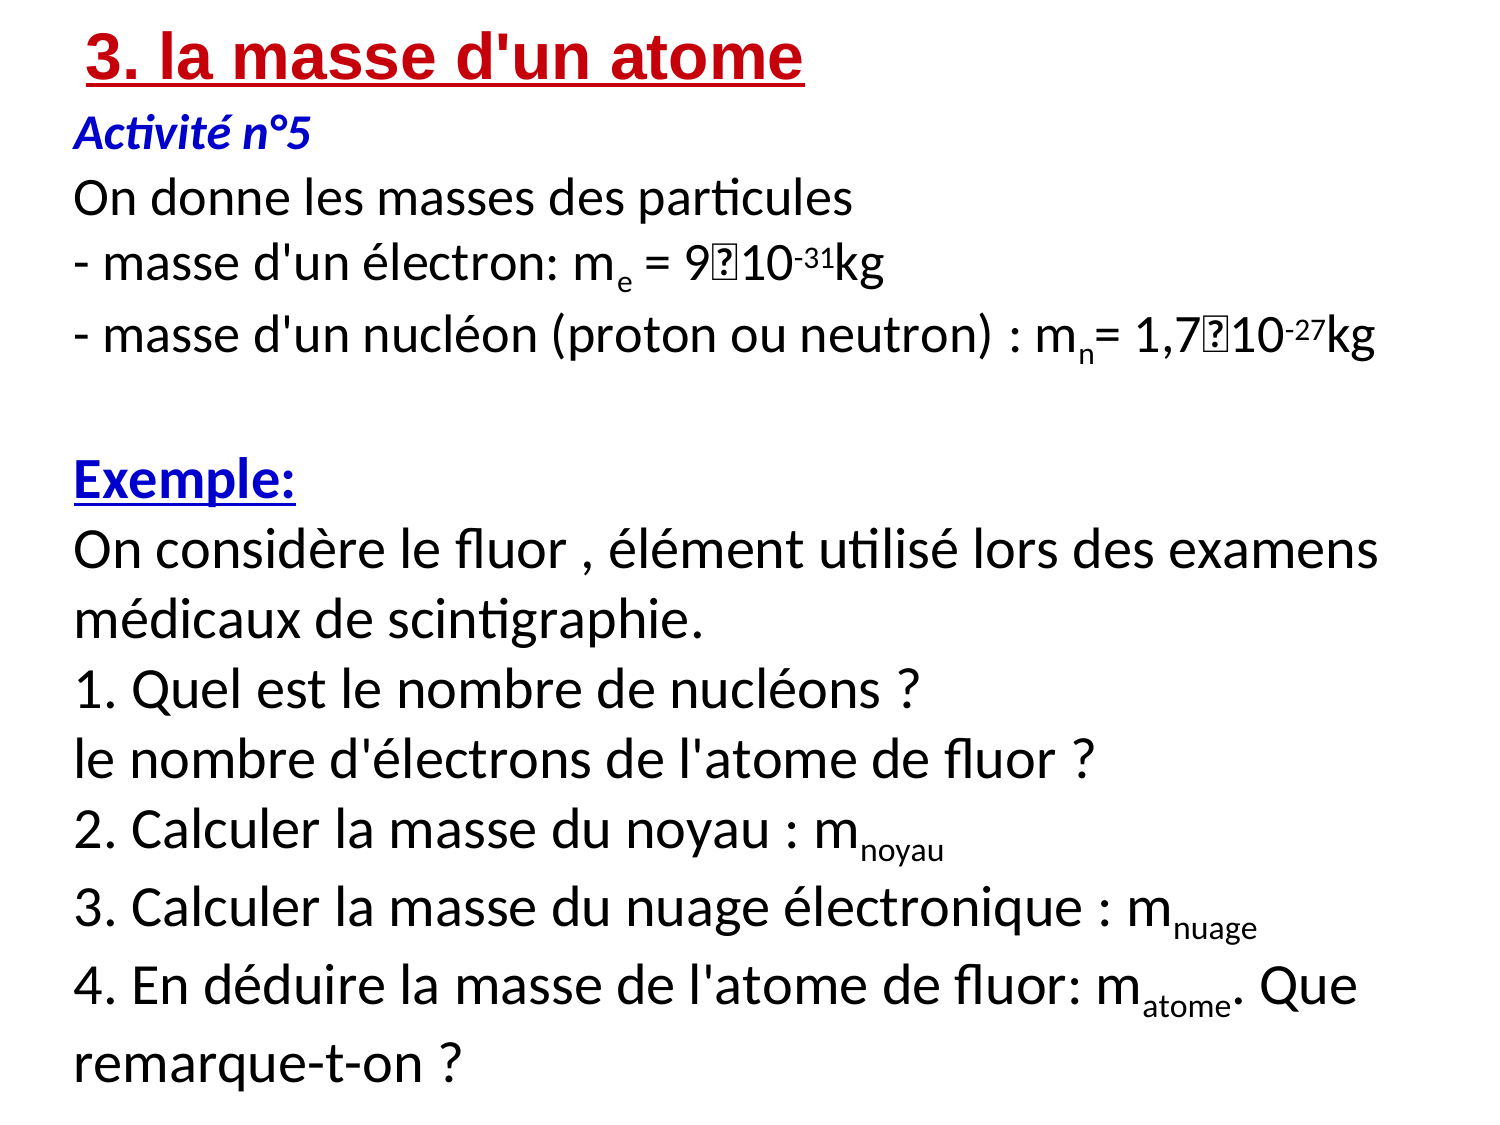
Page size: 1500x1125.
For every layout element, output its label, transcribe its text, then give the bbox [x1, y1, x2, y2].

text_box 3. la masse d'un atome [70, 5, 918, 83]
text_box Activité n°5 On donne les masses des particules - masse d'un électron: me = 910-31kg - masse d'un nucléon (proton ou neutron) : mn= 1,710-27kg Exemple: On considère le fluor , élément utilisé lors des examens médicaux de scintigraphie. 1. Quel est le nombre de nucléons ? le nombre d'électrons de l'atome de fluor ? 2. Calculer la masse du noyau : mnoyau 3. Calculer la masse du nuage électronique : mnuage 4. En déduire la masse de l'atome de fluor: matome. Que remarque-t-on ? [59, 83, 1441, 1125]
